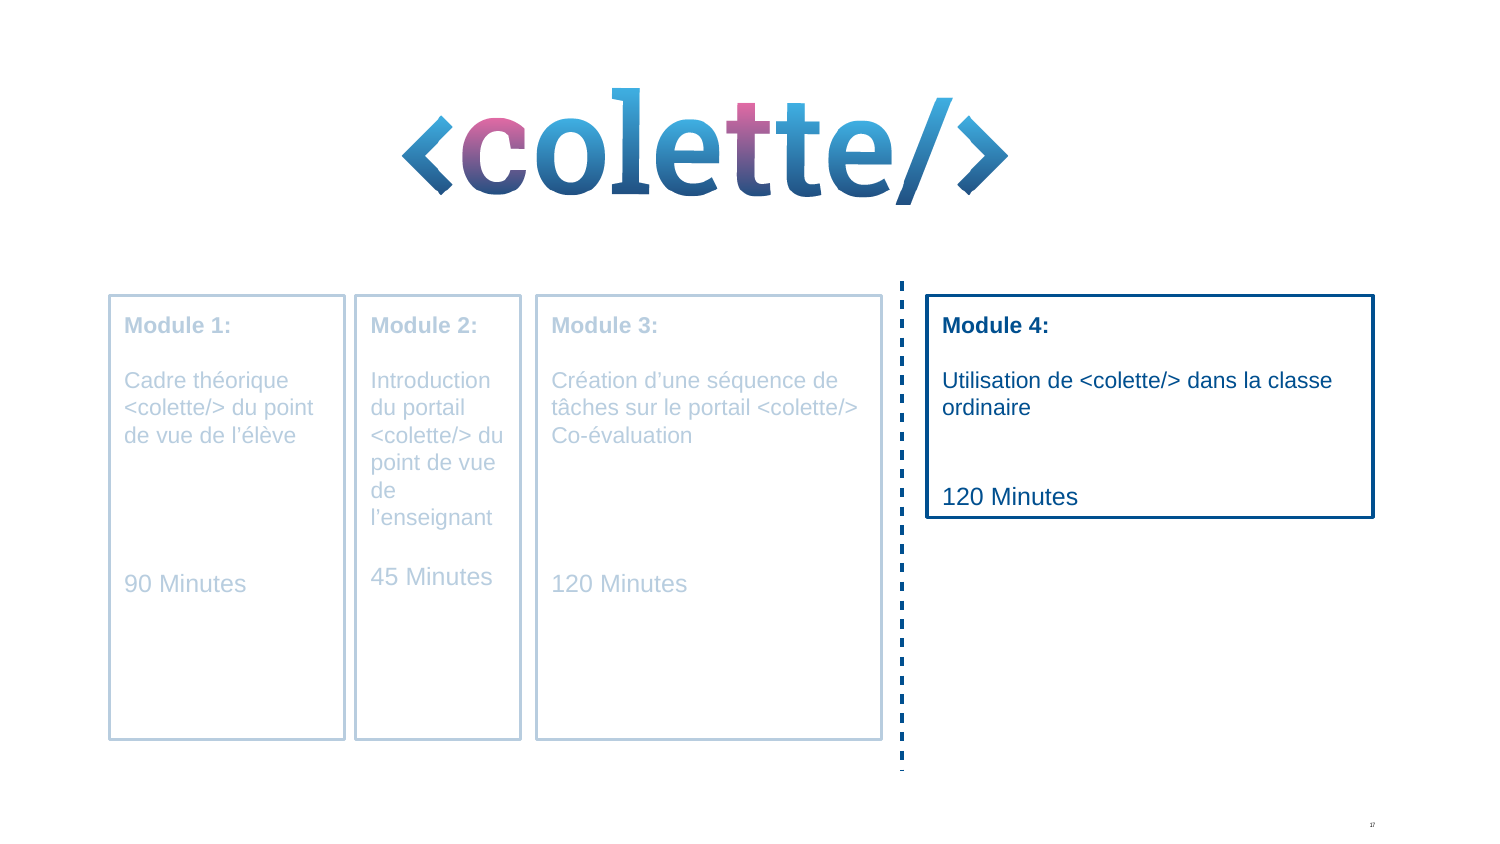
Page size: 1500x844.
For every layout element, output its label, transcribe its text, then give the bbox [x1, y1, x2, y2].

text_box [76, 266, 896, 769]
text_box ‹#› [1364, 819, 1478, 833]
text_box Module 4: Utilisation de <colette/> dans la classe ordinaire 120 Minutes [926, 295, 1374, 518]
picture [306, 13, 1103, 279]
